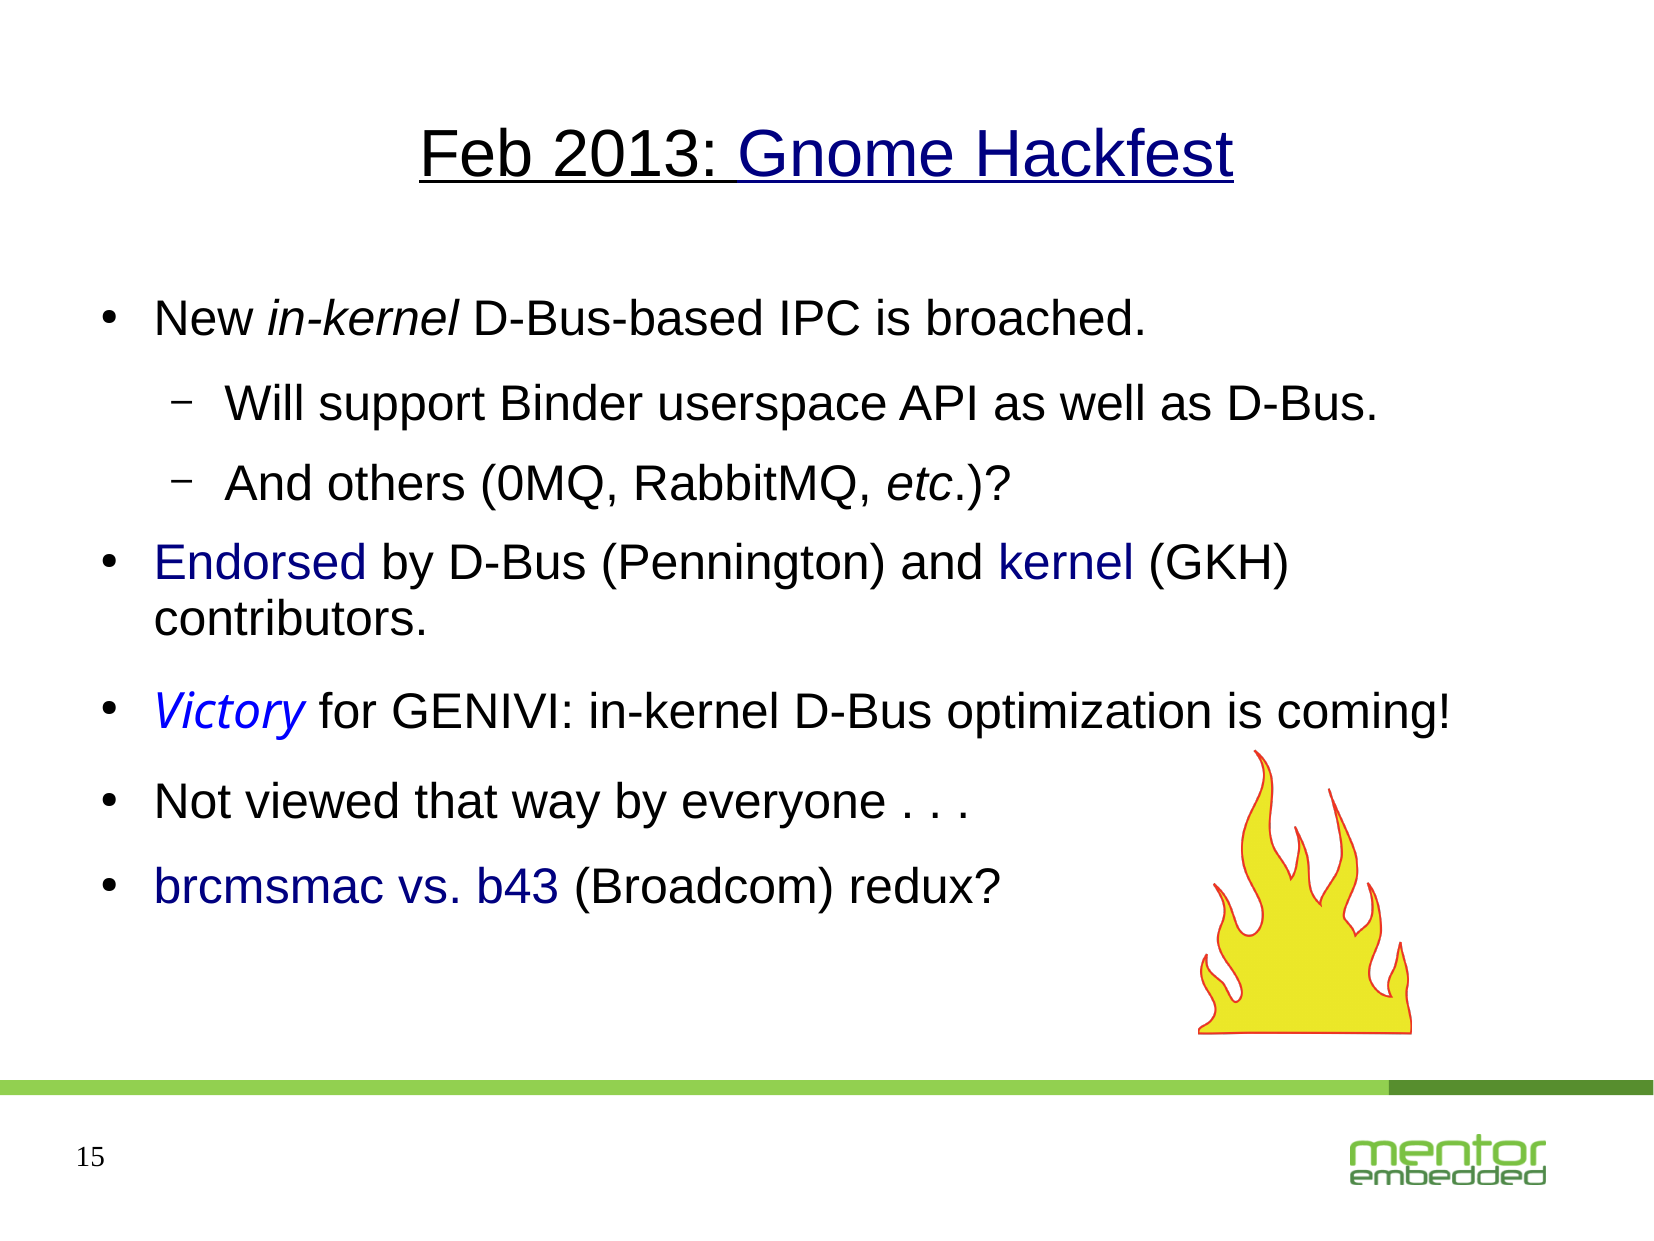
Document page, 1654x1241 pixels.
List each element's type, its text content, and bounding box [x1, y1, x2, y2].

list New in-kernel D-Bus-based IPC is broached. Will support Binder userspace API as well as D-Bus. And others (0MQ, RabbitMQ, etc.)? Endorsed by D-Bus (Pennington) and kernel (GKH) contributors. Victory for GENIVI: in-kernel D-Bus optimization is coming! Not viewed that way by everyone . . . brcmsmac vs. b43 (Broadcom) redux? [82, 290, 1538, 1010]
picture [1198, 734, 1412, 1036]
title Feb 2013: Gnome Hackfest [82, 49, 1571, 257]
picture [1350, 1134, 1546, 1185]
